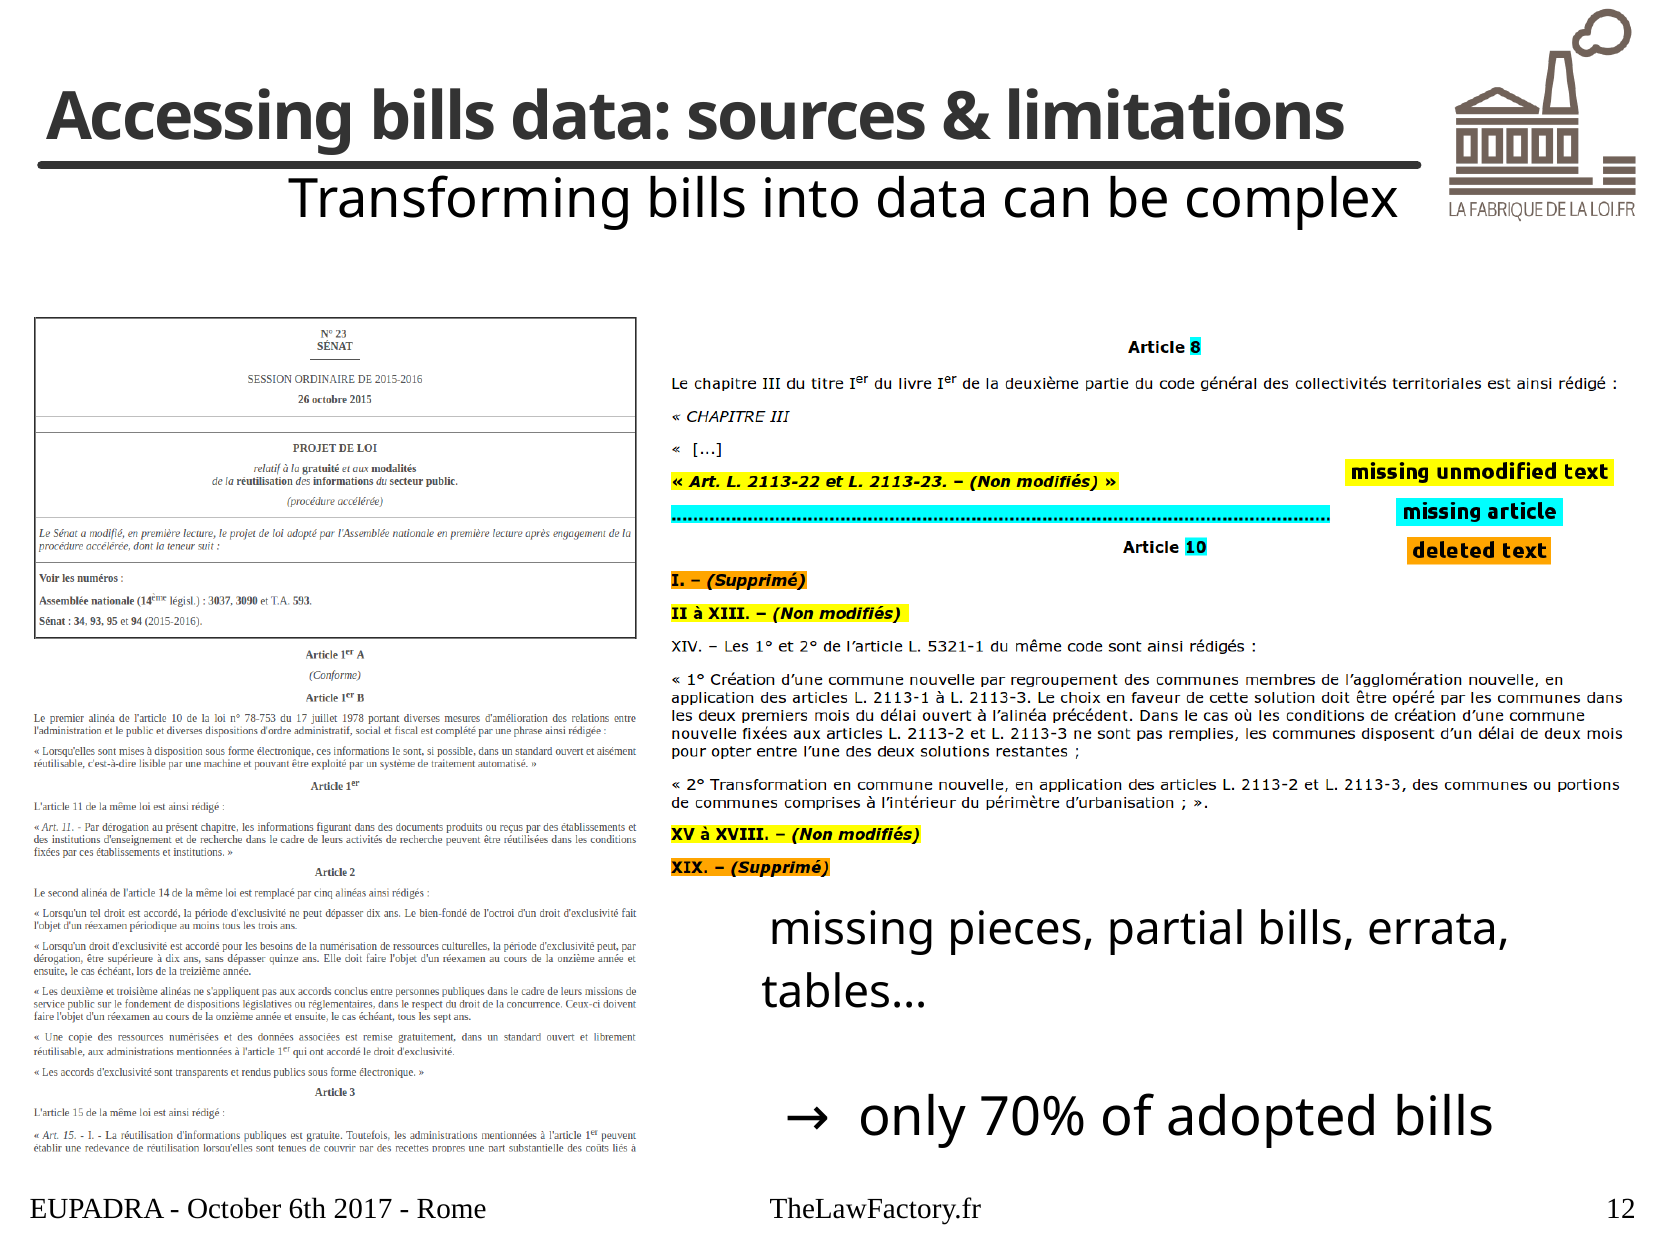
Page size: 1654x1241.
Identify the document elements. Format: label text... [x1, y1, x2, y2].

picture [29, 312, 643, 1152]
picture [1429, 0, 1654, 225]
picture [656, 328, 1638, 888]
subtitle Transforming bills into data can be complex missing pieces, partial bills, errata, tables… → only 70% of adopted bills [82, 212, 1571, 1099]
title Accessing bills data: sources & limitations [29, 37, 1518, 189]
